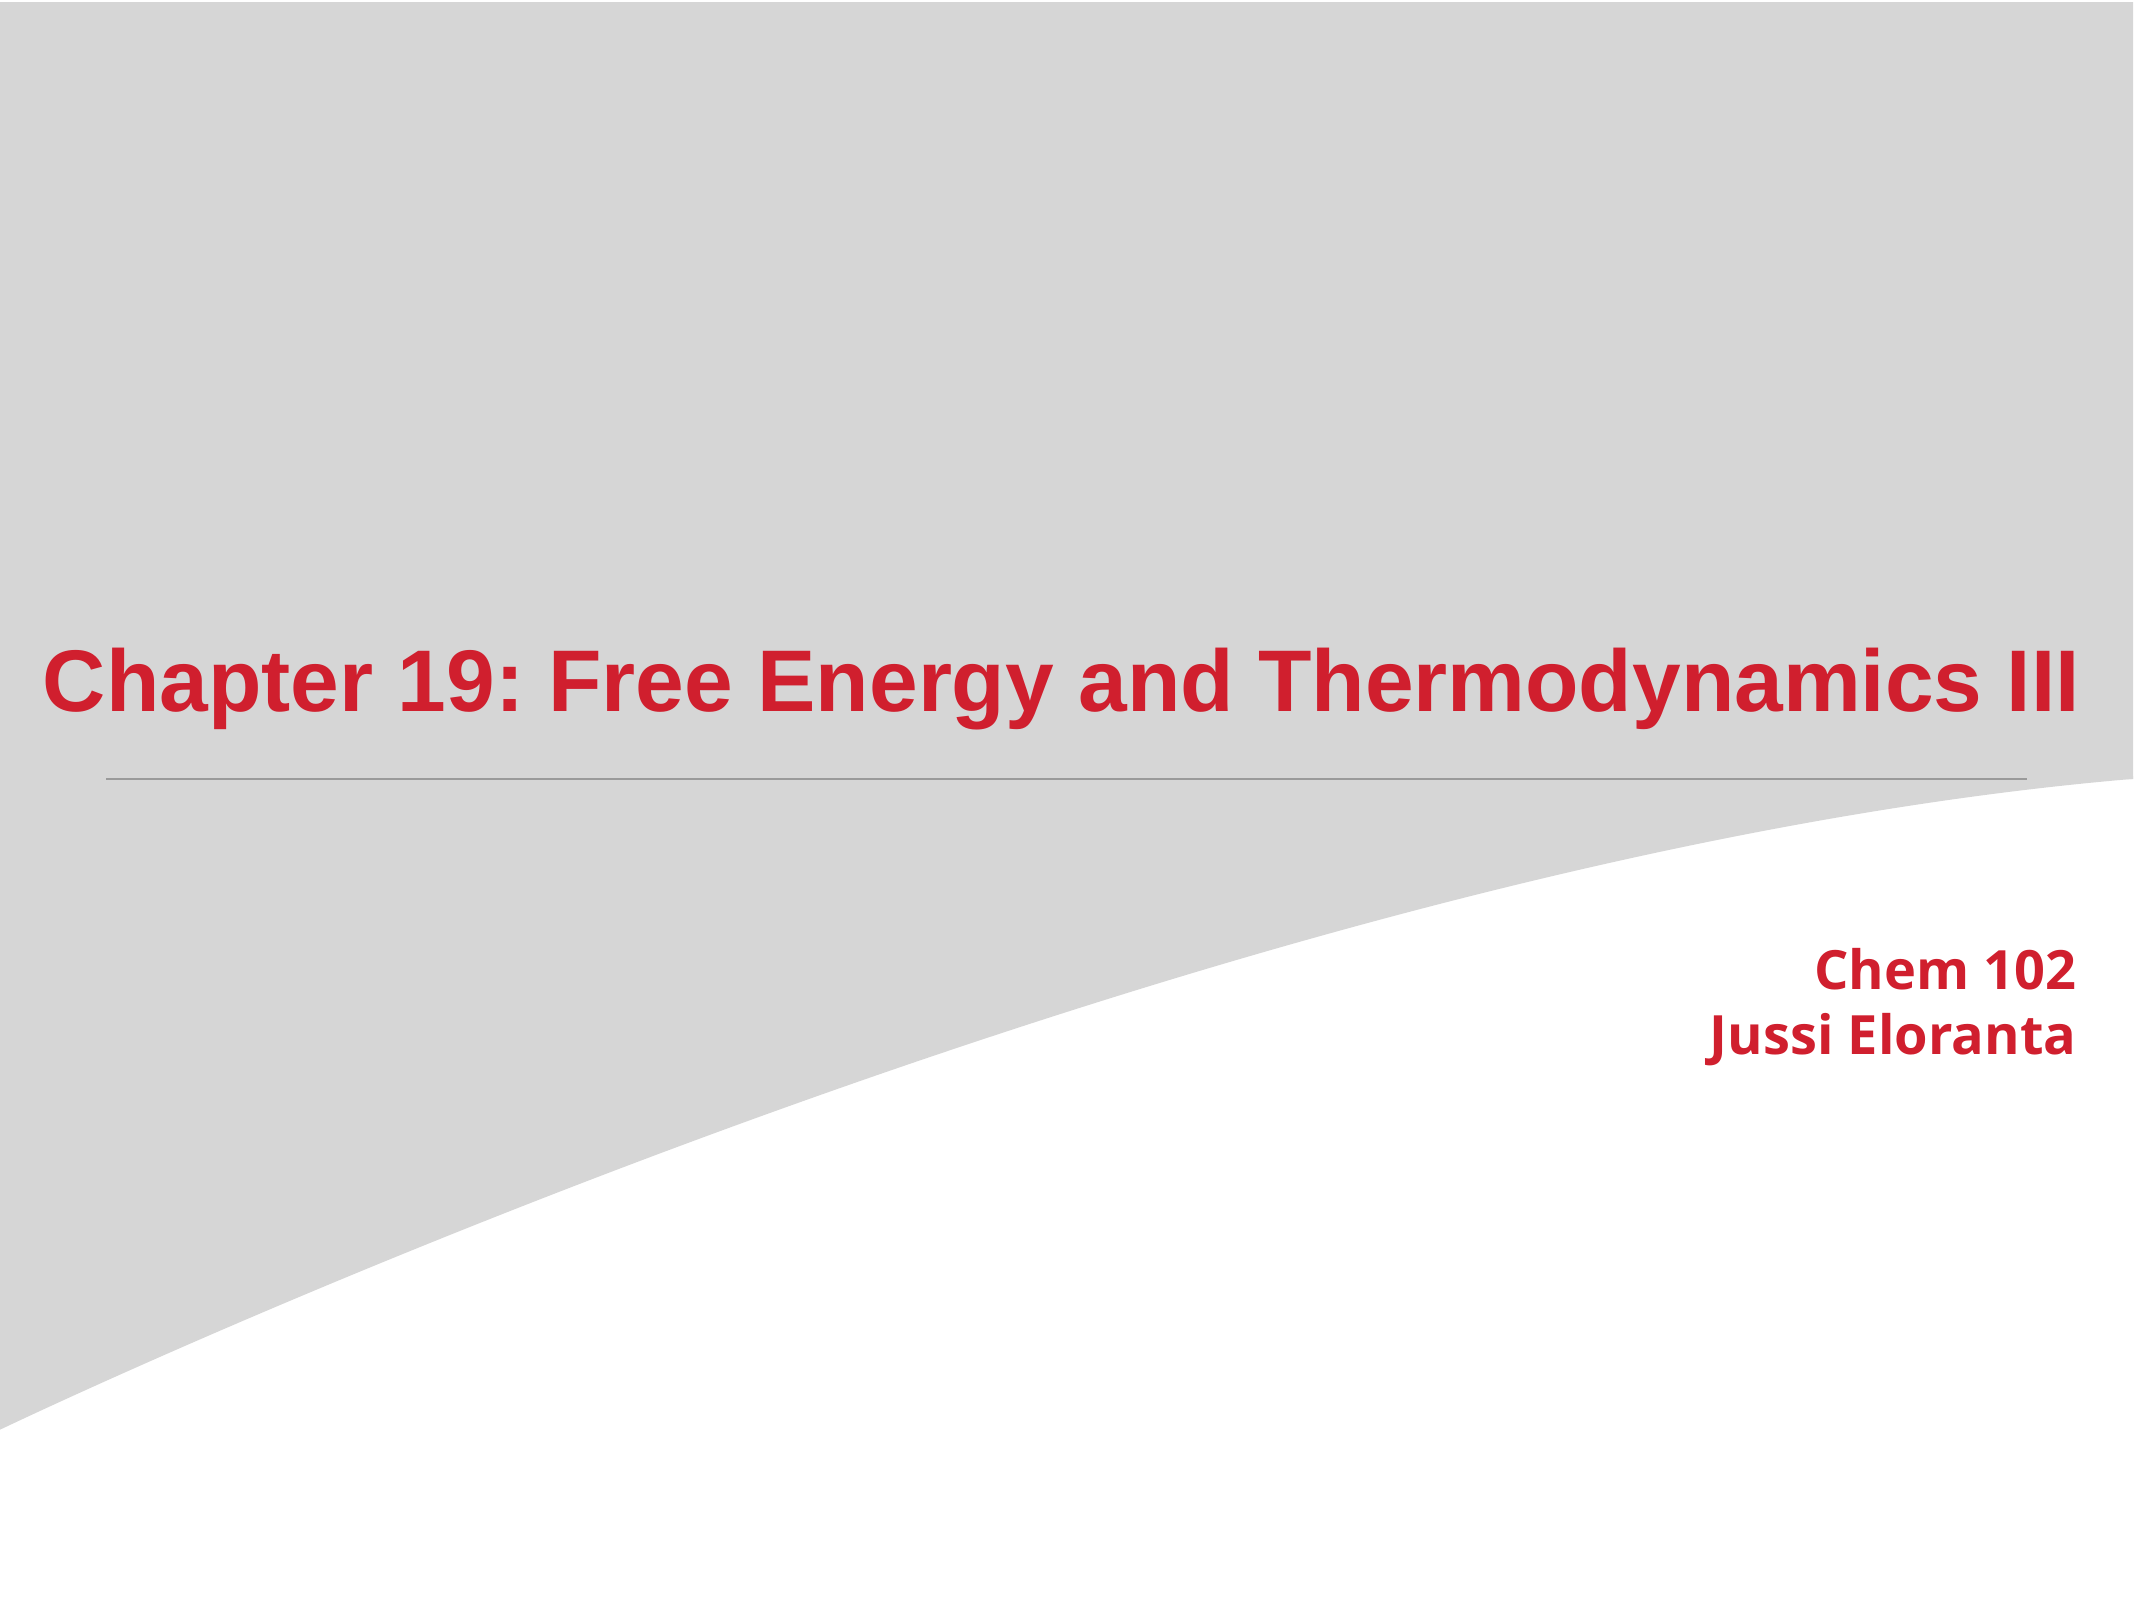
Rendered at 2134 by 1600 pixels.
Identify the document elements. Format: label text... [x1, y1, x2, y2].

title Chapter 19: Free Energy and Thermodynamics III [34, 570, 2101, 738]
subtitle Chem 102 Jussi Eloranta [1605, 927, 2086, 1096]
